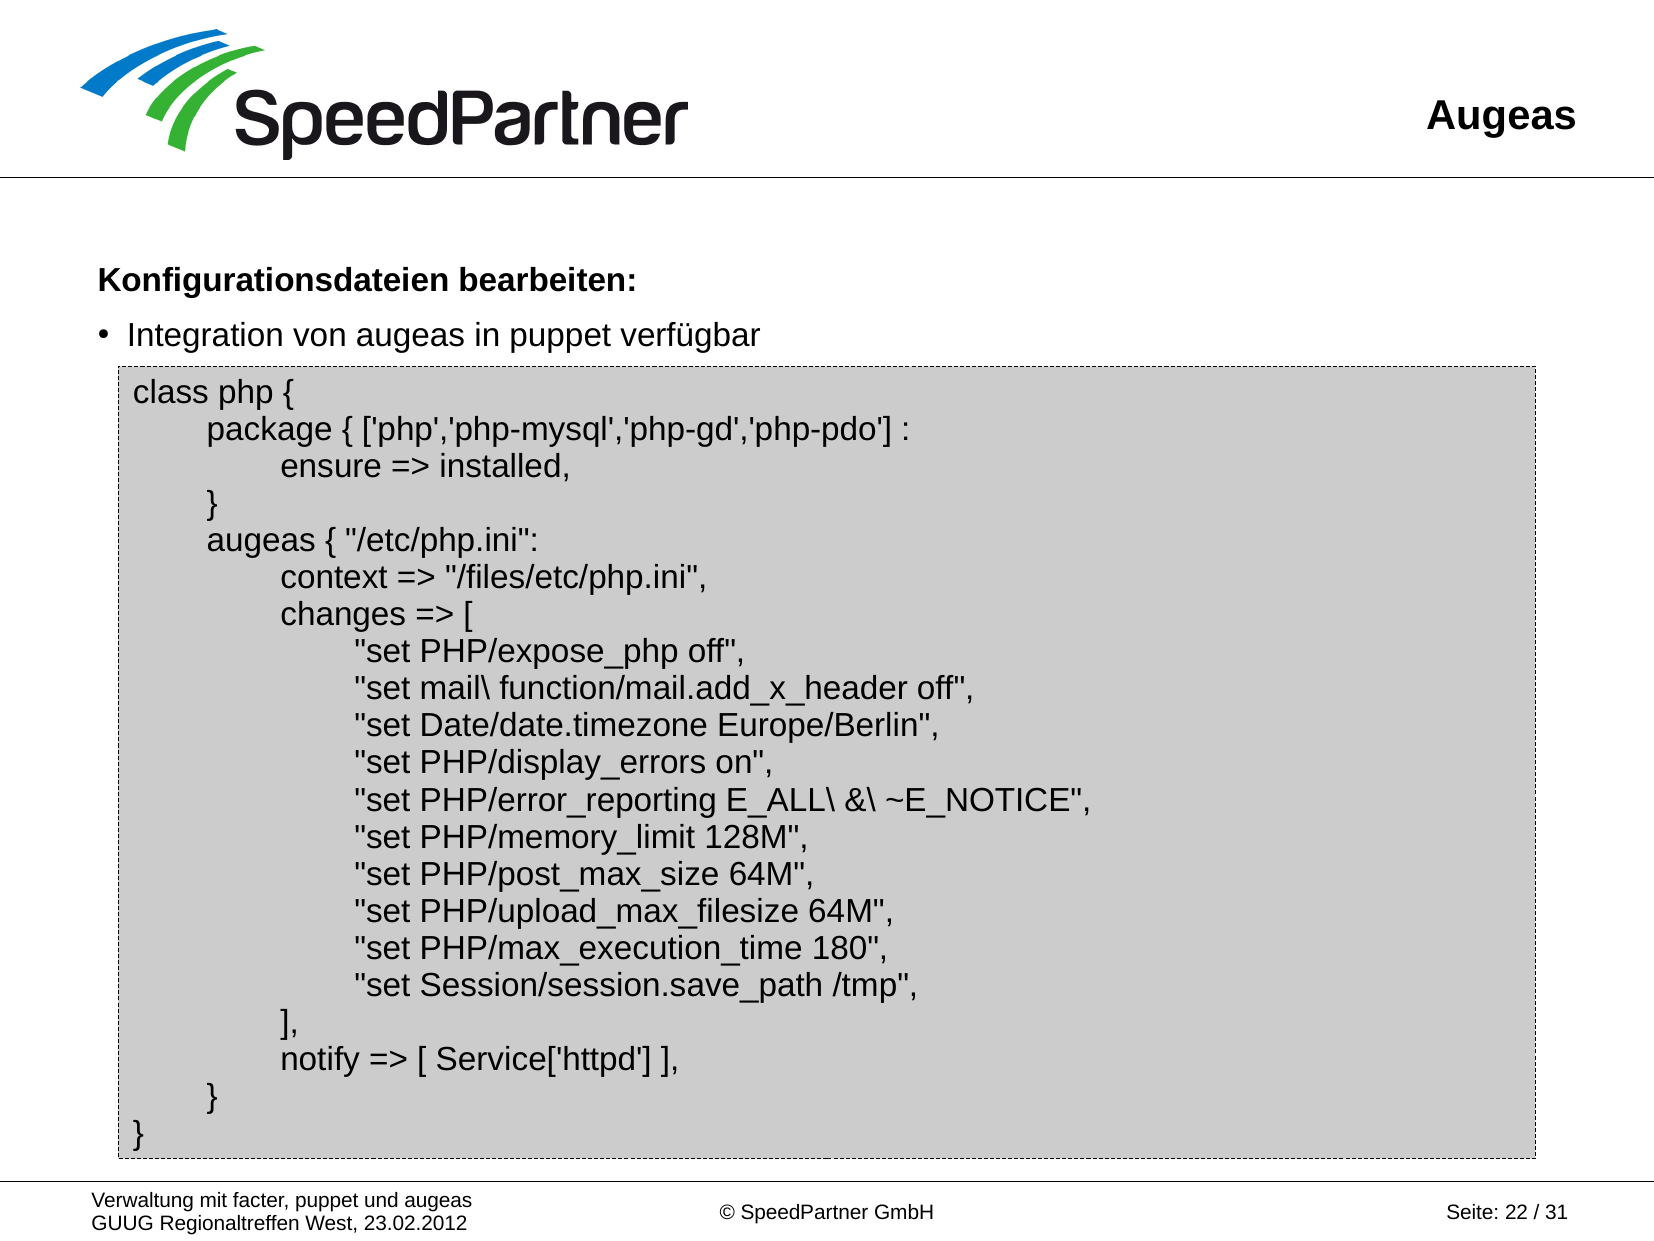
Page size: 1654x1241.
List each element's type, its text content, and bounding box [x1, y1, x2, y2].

text_box class php { package { ['php','php-mysql','php-gd','php-pdo'] : ensure => installed, } augeas { "/etc/php.ini": context => "/files/etc/php.ini", changes => [ "set PHP/expose_php off", "set mail\ function/mail.add_x_header off", "set Date/date.timezone Europe/Berlin", "set PHP/display_errors on", "set PHP/error_reporting E_ALL\ &\ ~E_NOTICE", "set PHP/memory_limit 128M", "set PHP/post_max_size 64M", "set PHP/upload_max_filesize 64M", "set PHP/max_execution_time 180", "set Session/session.save_path /tmp", ], notify => [ Service['httpd'] ], } } [118, 366, 1536, 1159]
title Augeas [590, 70, 1577, 160]
picture [80, 29, 688, 160]
text_box Konfigurationsdateien bearbeiten: Integration von augeas in puppet verfügbar [82, 253, 1565, 1177]
